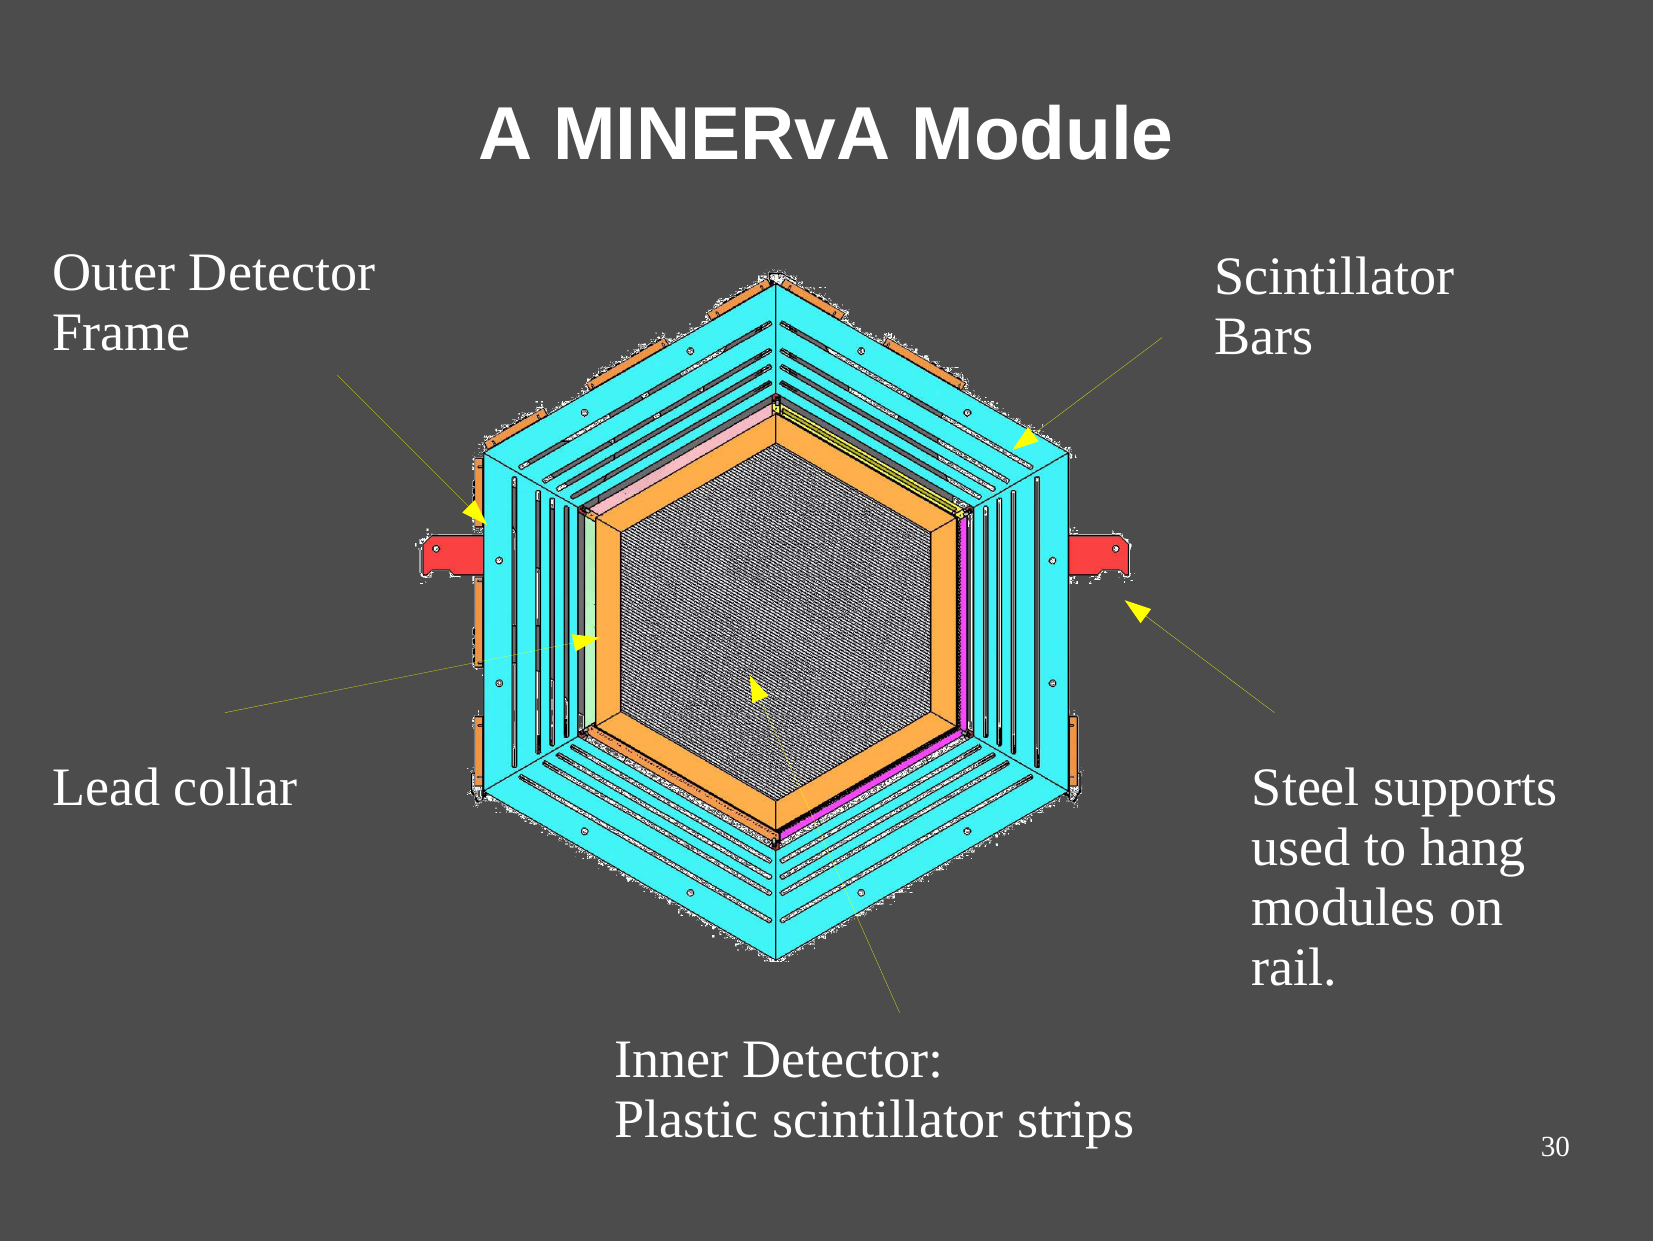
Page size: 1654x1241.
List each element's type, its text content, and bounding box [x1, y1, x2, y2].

picture [412, 262, 1142, 973]
text_box Outer Detector Frame [37, 234, 450, 411]
text_box Scintillator Bars [1199, 238, 1537, 464]
text_box Lead collar [37, 750, 413, 976]
text_box Inner Detector: Plastic scintillator strips [599, 1021, 1275, 1163]
title A MINERvA Module [82, 37, 1571, 230]
text_box Steel supports used to hang modules on rail. [1237, 750, 1612, 946]
